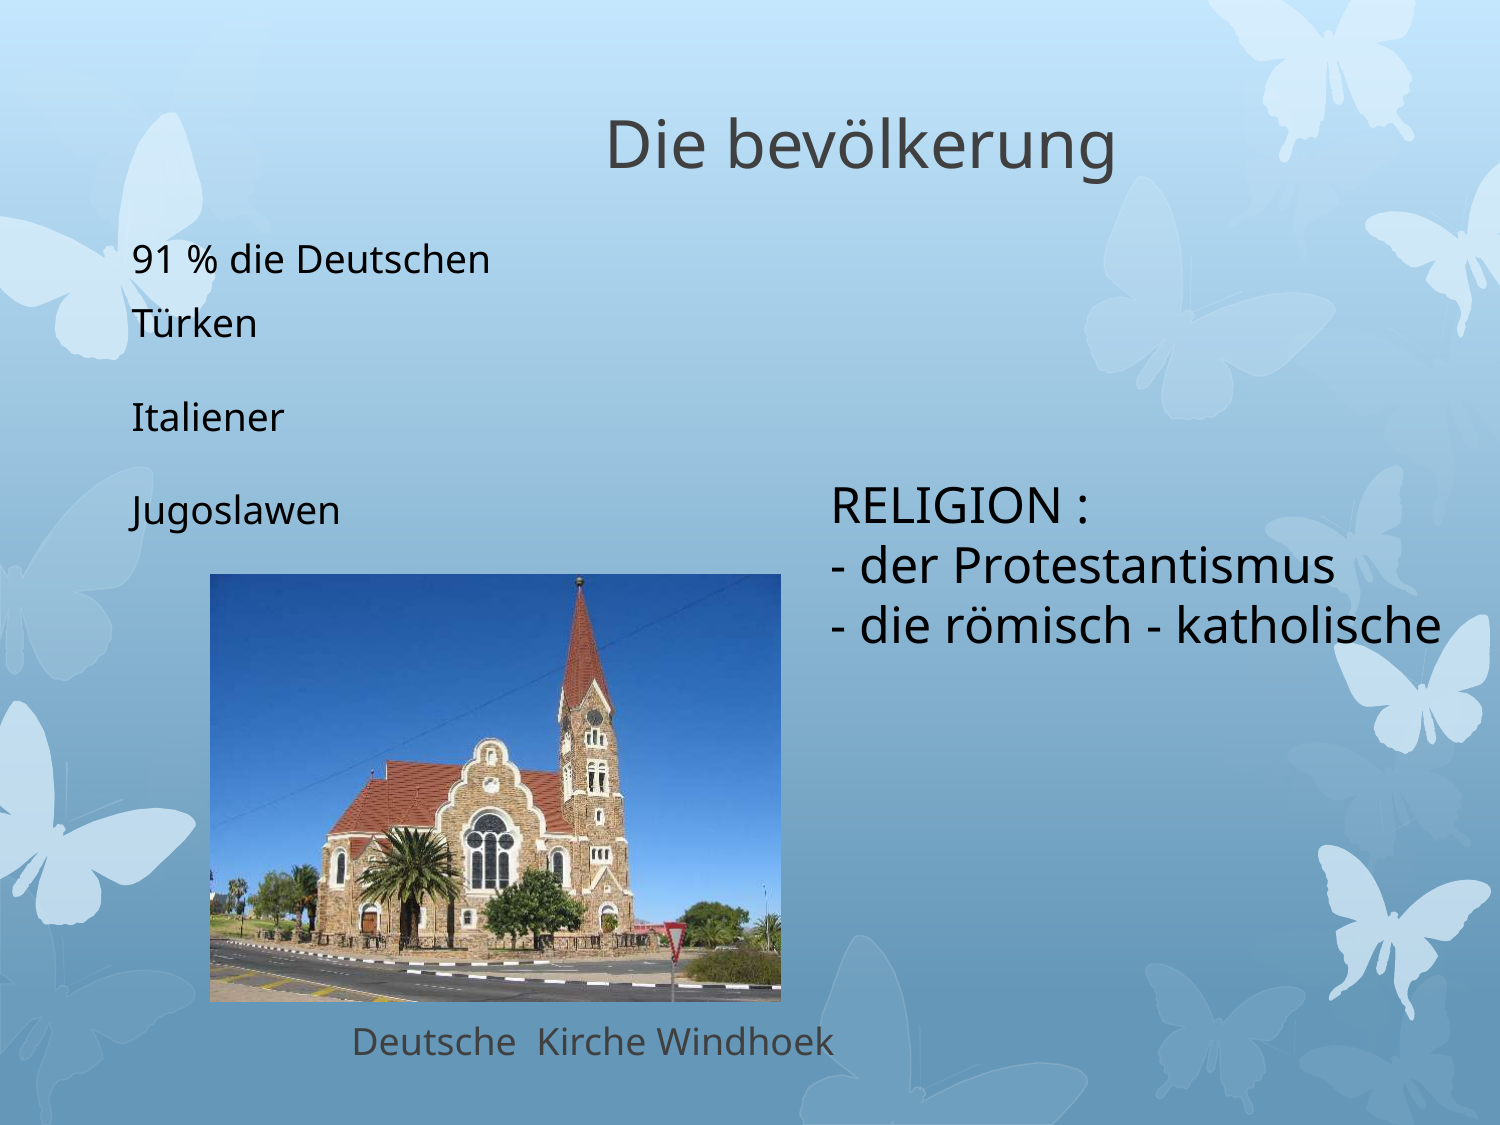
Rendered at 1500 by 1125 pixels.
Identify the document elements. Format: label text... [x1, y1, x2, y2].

title Die bevölkerung [277, 66, 1447, 218]
text_box Deutsche Kirche Windhoek [336, 1003, 1093, 1077]
picture [210, 574, 781, 1002]
list 91 % die Deutschen Türken Italiener Jugoslawen [116, 225, 796, 589]
text_box RELIGION : - der Protestantismus - die römisch - katholische [741, 350, 1500, 838]
